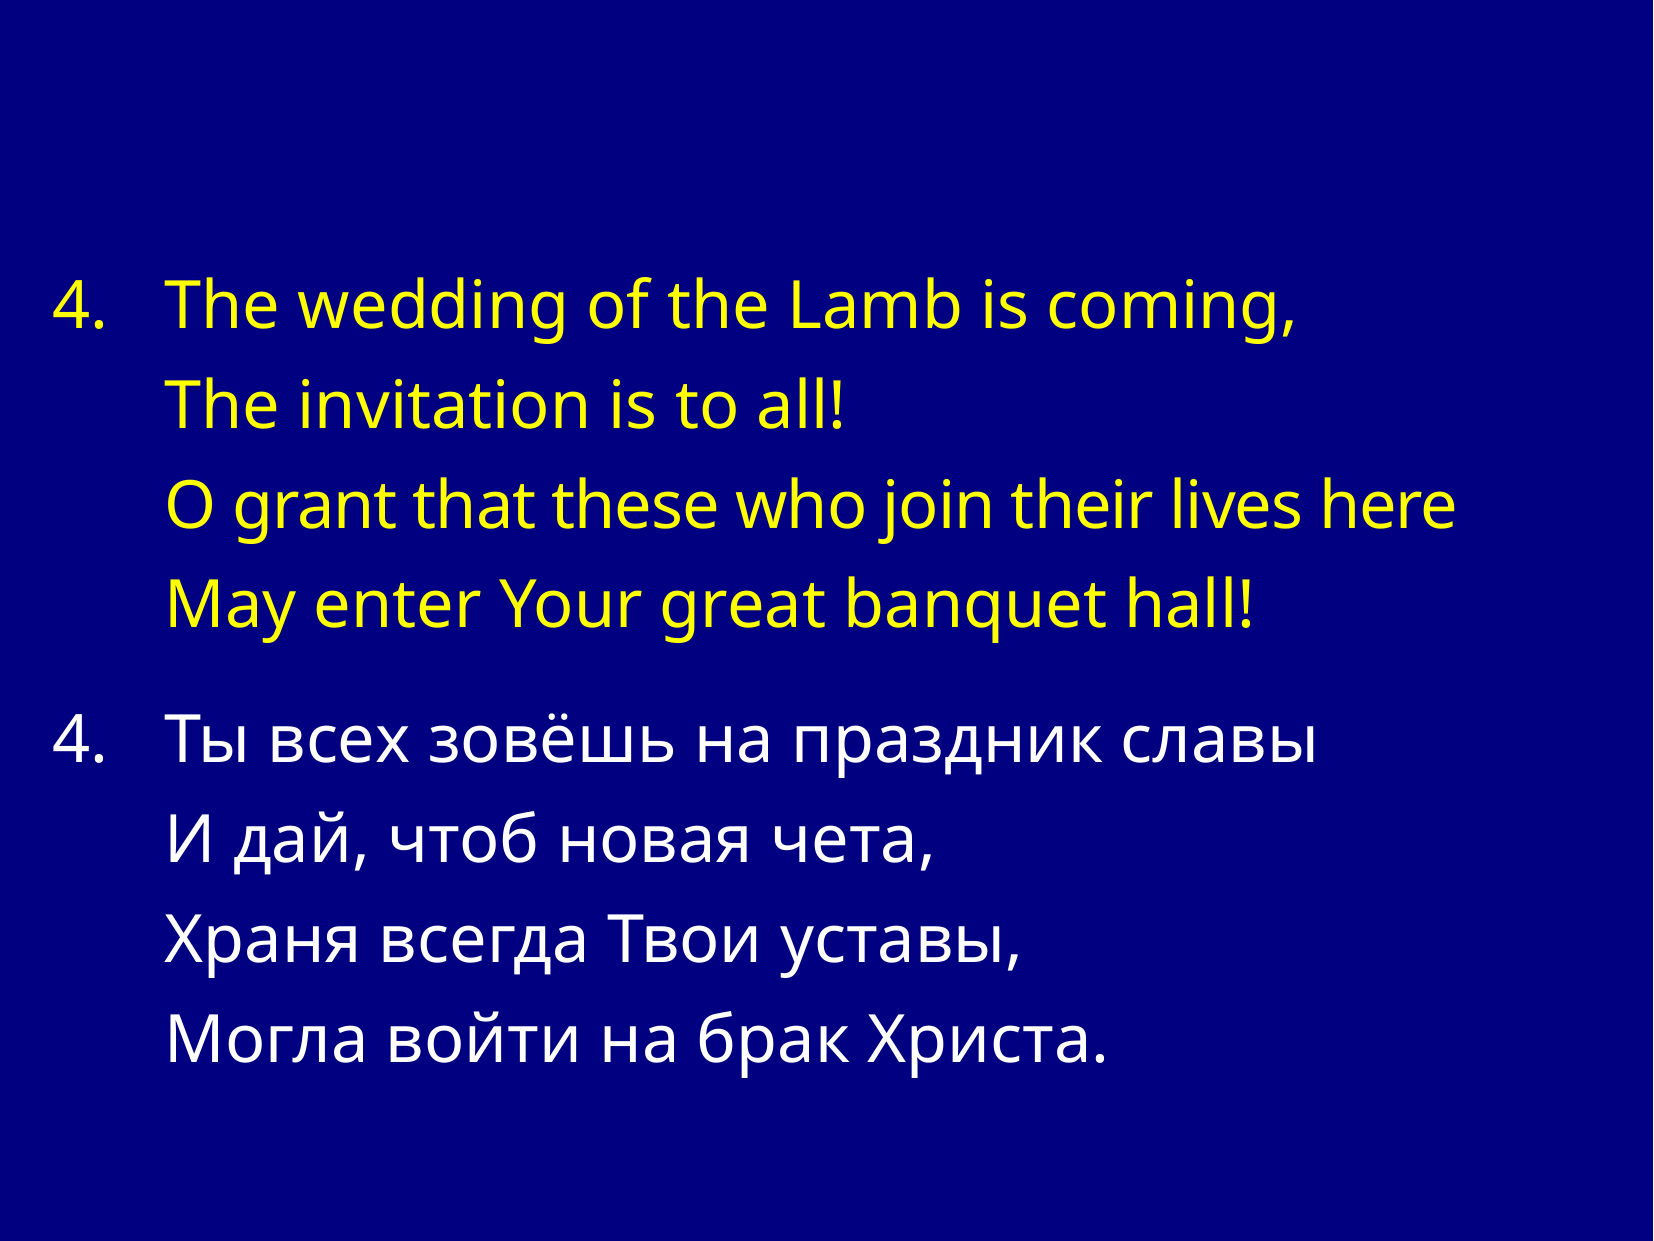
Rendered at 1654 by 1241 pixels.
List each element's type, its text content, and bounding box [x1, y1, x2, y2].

text_box 4. The wedding of the Lamb is coming, The invitation is to all! O grant that these who join their lives here May enter Your great banquet hall! [37, 150, 1653, 638]
text_box 4. Ты всех зовёшь на праздник славы И дай, чтоб новая чета, Храня всегда Твои уставы, Могла войти на брак Христа. [37, 675, 1576, 1163]
